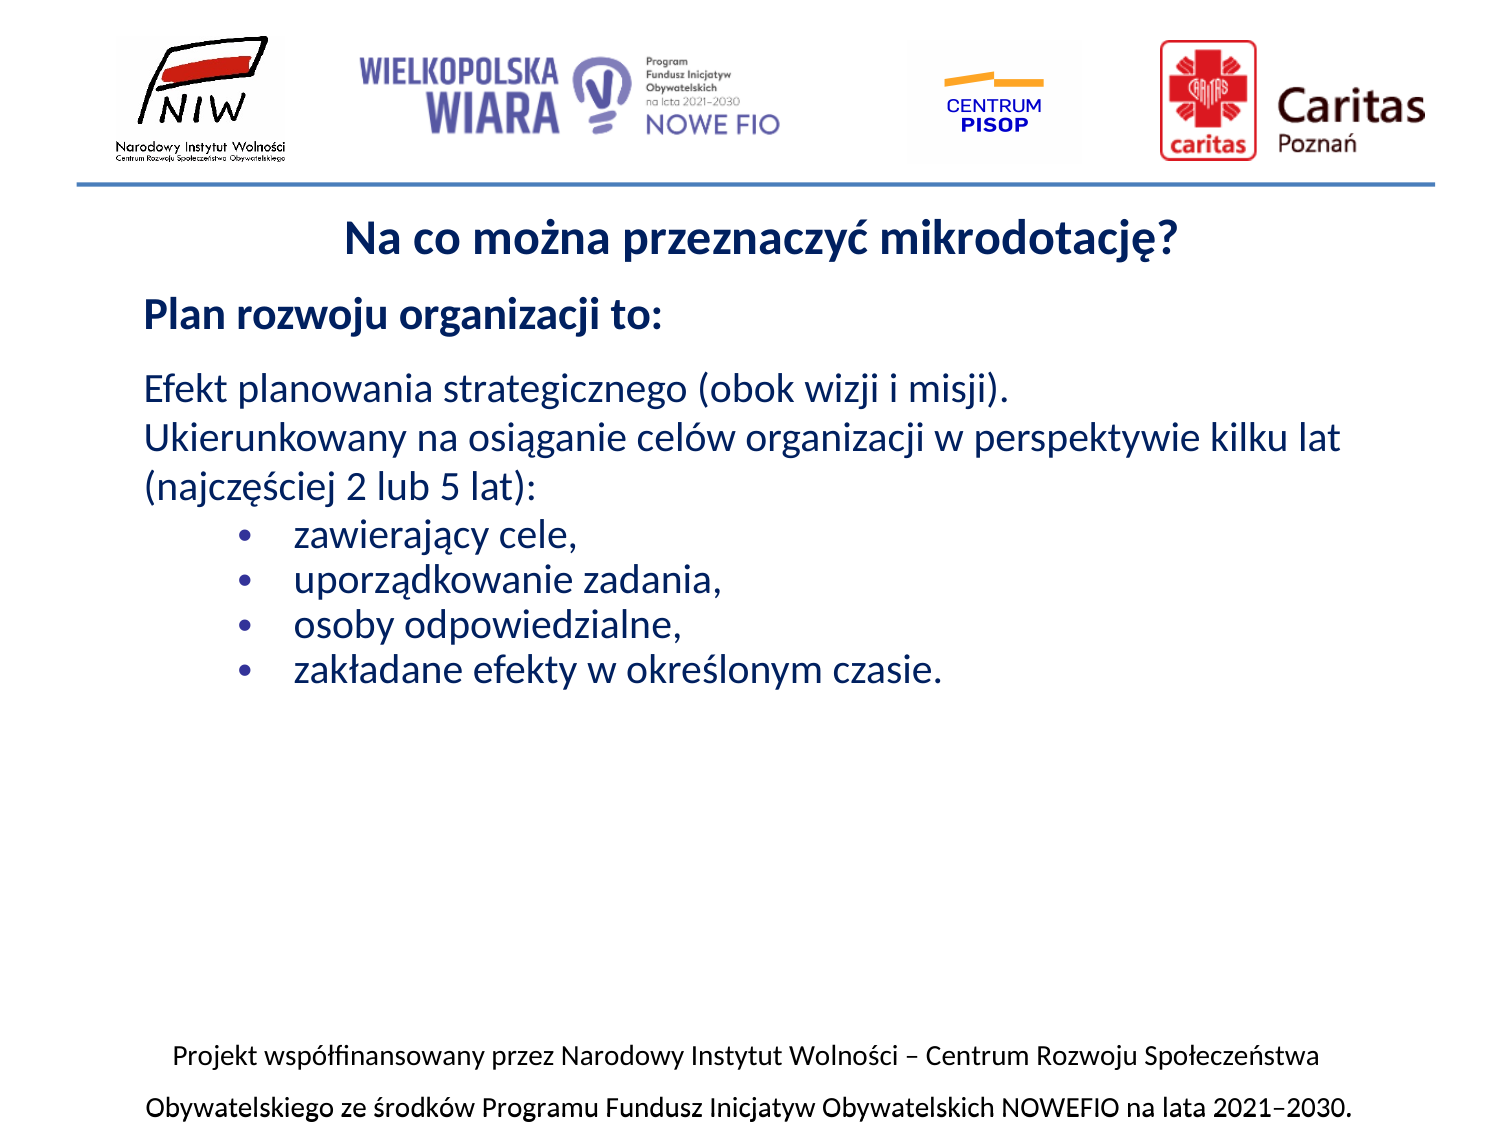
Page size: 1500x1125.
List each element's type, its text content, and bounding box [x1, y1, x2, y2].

list Plan rozwoju organizacji to: Efekt planowania strategicznego (obok wizji i misji). Ukierunkowany na osiąganie celów organizacji w perspektywie kilku lat (najczęściej 2 lub 5 lat): zawierający cele, uporządkowanie zadania, osoby odpowiedzialne, zakładane efekty w określonym czasie. [87, 295, 1438, 929]
text_box Na co można przeznaczyć mikrodotację? [319, 197, 1206, 272]
